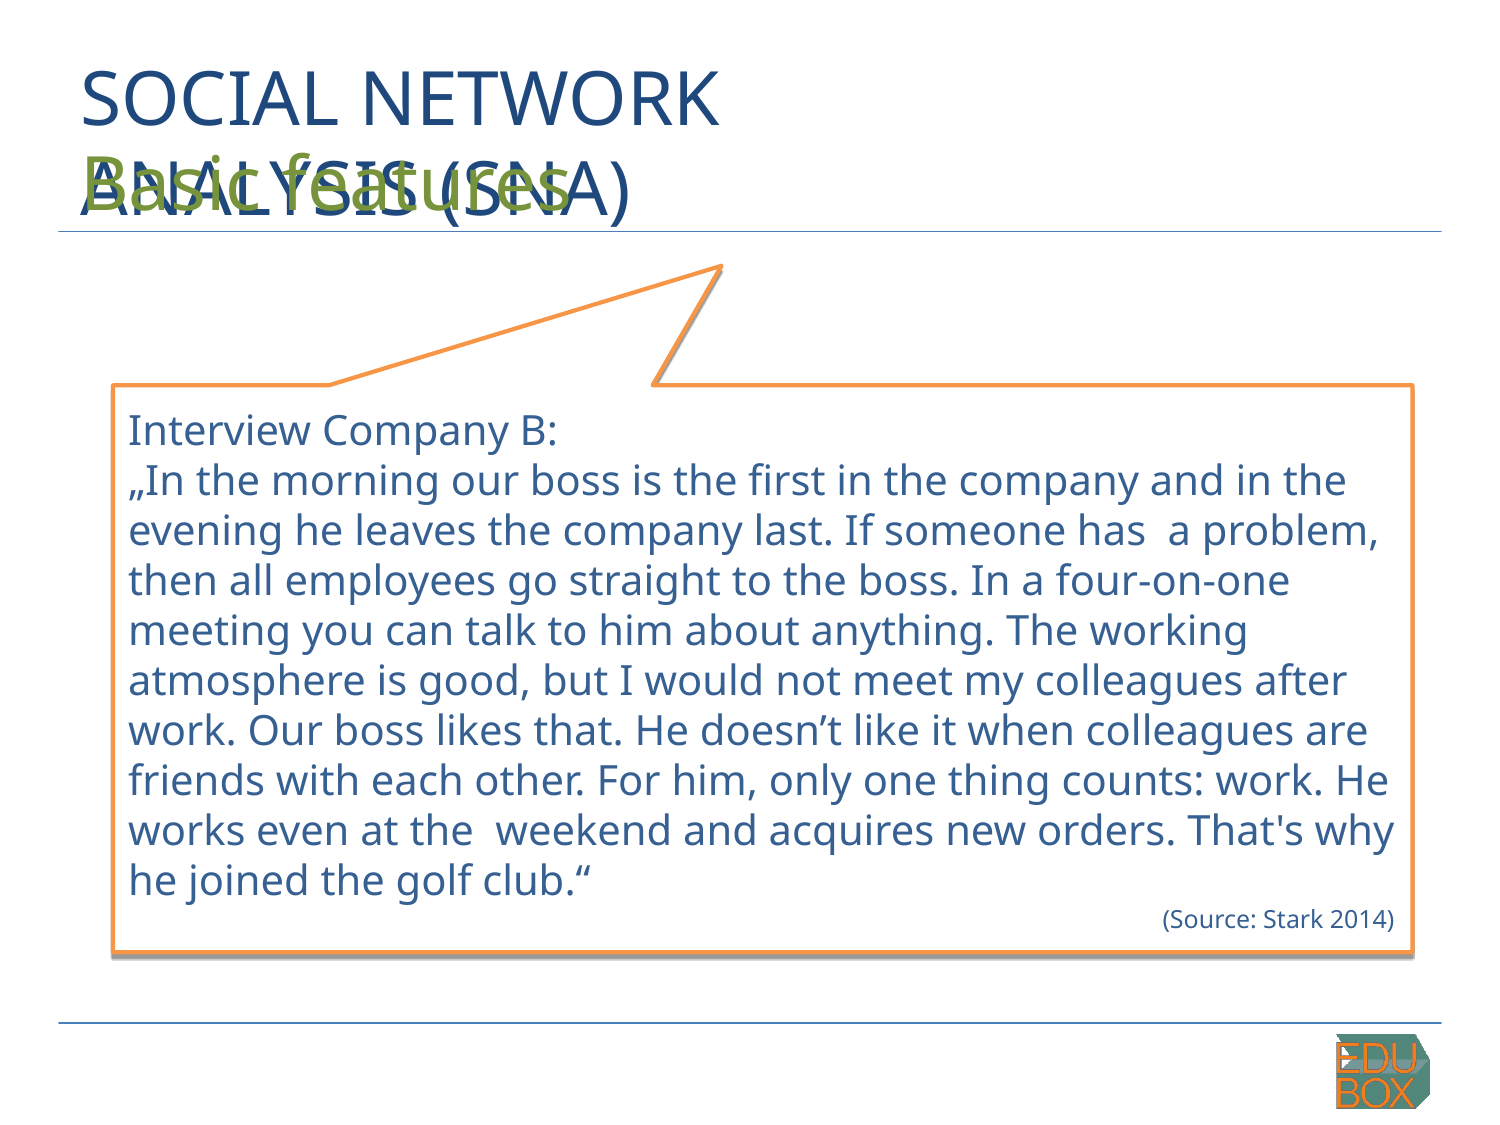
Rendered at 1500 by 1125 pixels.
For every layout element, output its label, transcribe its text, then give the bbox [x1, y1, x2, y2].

text_box Interview Company B: „In the morning our boss is the first in the company and in the evening he leaves the company last. If someone has a problem, then all employees go straight to the boss. In a four-on-one meeting you can talk to him about anything. The working atmosphere is good, but I would not meet my colleagues after work. Our boss likes that. He doesn’t like it when colleagues are friends with each other. For him, only one thing counts: work. He works even at the weekend and acquires new orders. That's why he joined the golf club.“ (Source: Stark 2014) [113, 265, 1413, 953]
list Basic features [64, 127, 1040, 247]
title SOCIAL NETWORK ANALYSIS (SNA) [64, 42, 1426, 153]
picture [1328, 1028, 1437, 1114]
